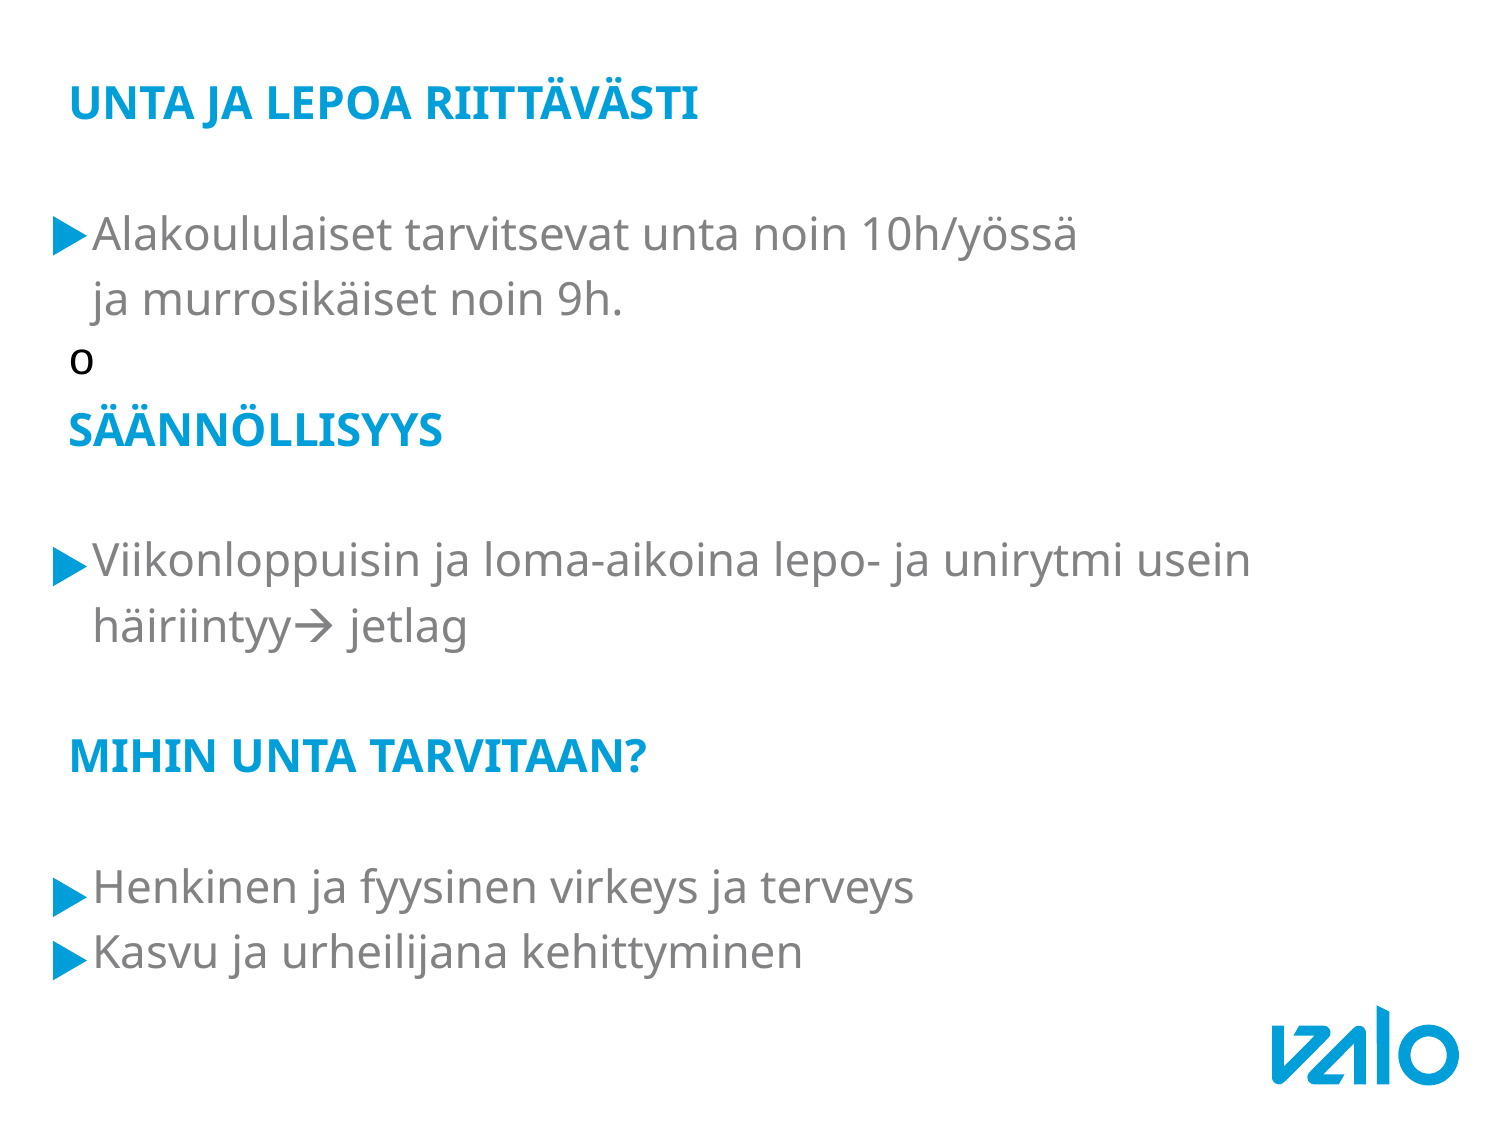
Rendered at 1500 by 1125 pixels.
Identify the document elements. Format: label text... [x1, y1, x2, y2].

text_box [53, 546, 87, 587]
text_box [53, 216, 87, 256]
text_box [53, 940, 87, 981]
list UNTA JA LEPOA RIITTÄVÄSTI Alakoululaiset tarvitsevat unta noin 10h/yössä ja murrosikäiset noin 9h. SÄÄNNÖLLISYYS Viikonloppuisin ja loma-aikoina lepo- ja unirytmi usein häiriintyy jetlag MIHIN UNTA TARVITAAN? Henkinen ja fyysinen virkeys ja terveys Kasvu ja urheilijana kehittyminen [53, 66, 1459, 1005]
text_box [53, 877, 87, 918]
